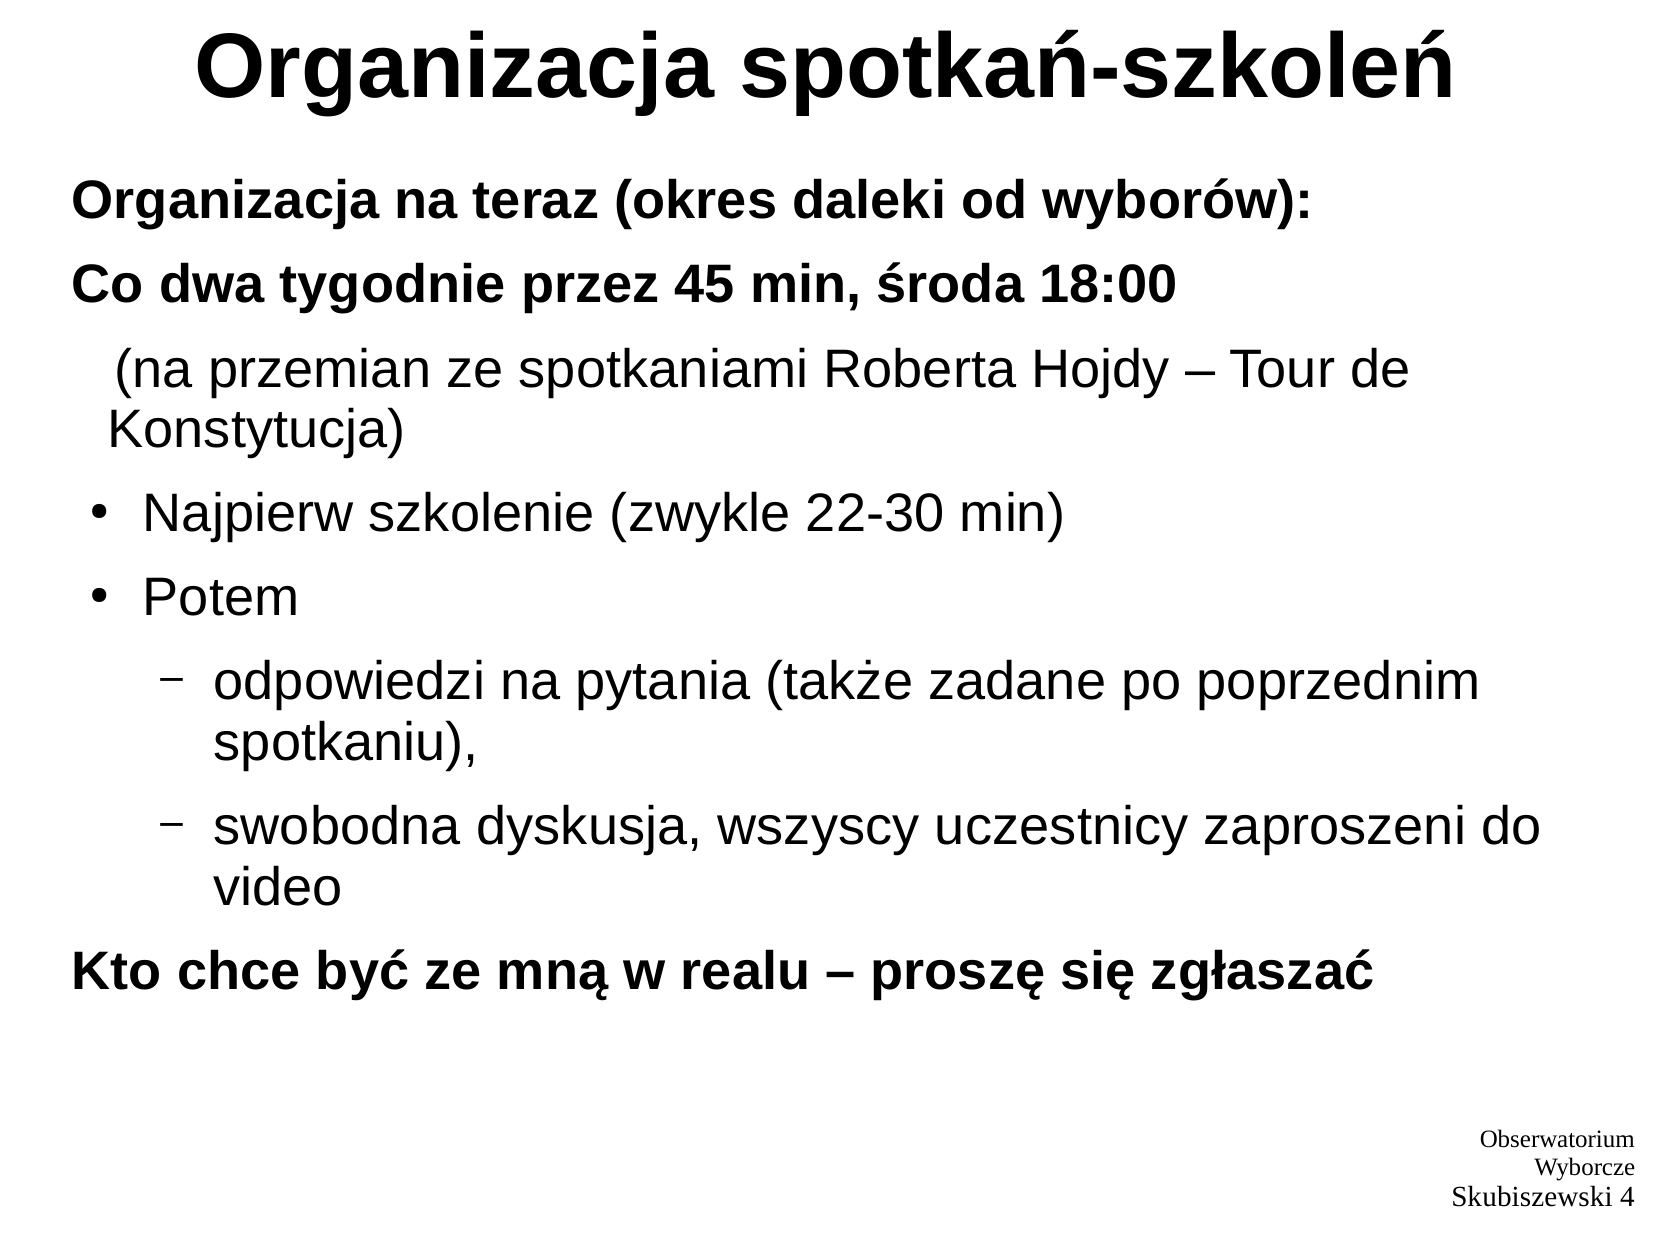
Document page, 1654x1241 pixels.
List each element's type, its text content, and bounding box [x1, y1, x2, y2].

subtitle Organizacja na teraz (okres daleki od wyborów): Co dwa tygodnie przez 45 min, środa 18:00 (na przemian ze spotkaniami Roberta Hojdy – Tour de Konstytucja) Najpierw szkolenie (zwykle 22-30 min) Potem odpowiedzi na pytania (także zadane po poprzednim spotkaniu), swobodna dyskusja, wszyscy uczestnicy zaproszeni do video Kto chce być ze mną w realu – proszę się zgłaszać [71, 169, 1561, 1171]
title Organizacja spotkań-szkoleń [82, 15, 1571, 223]
